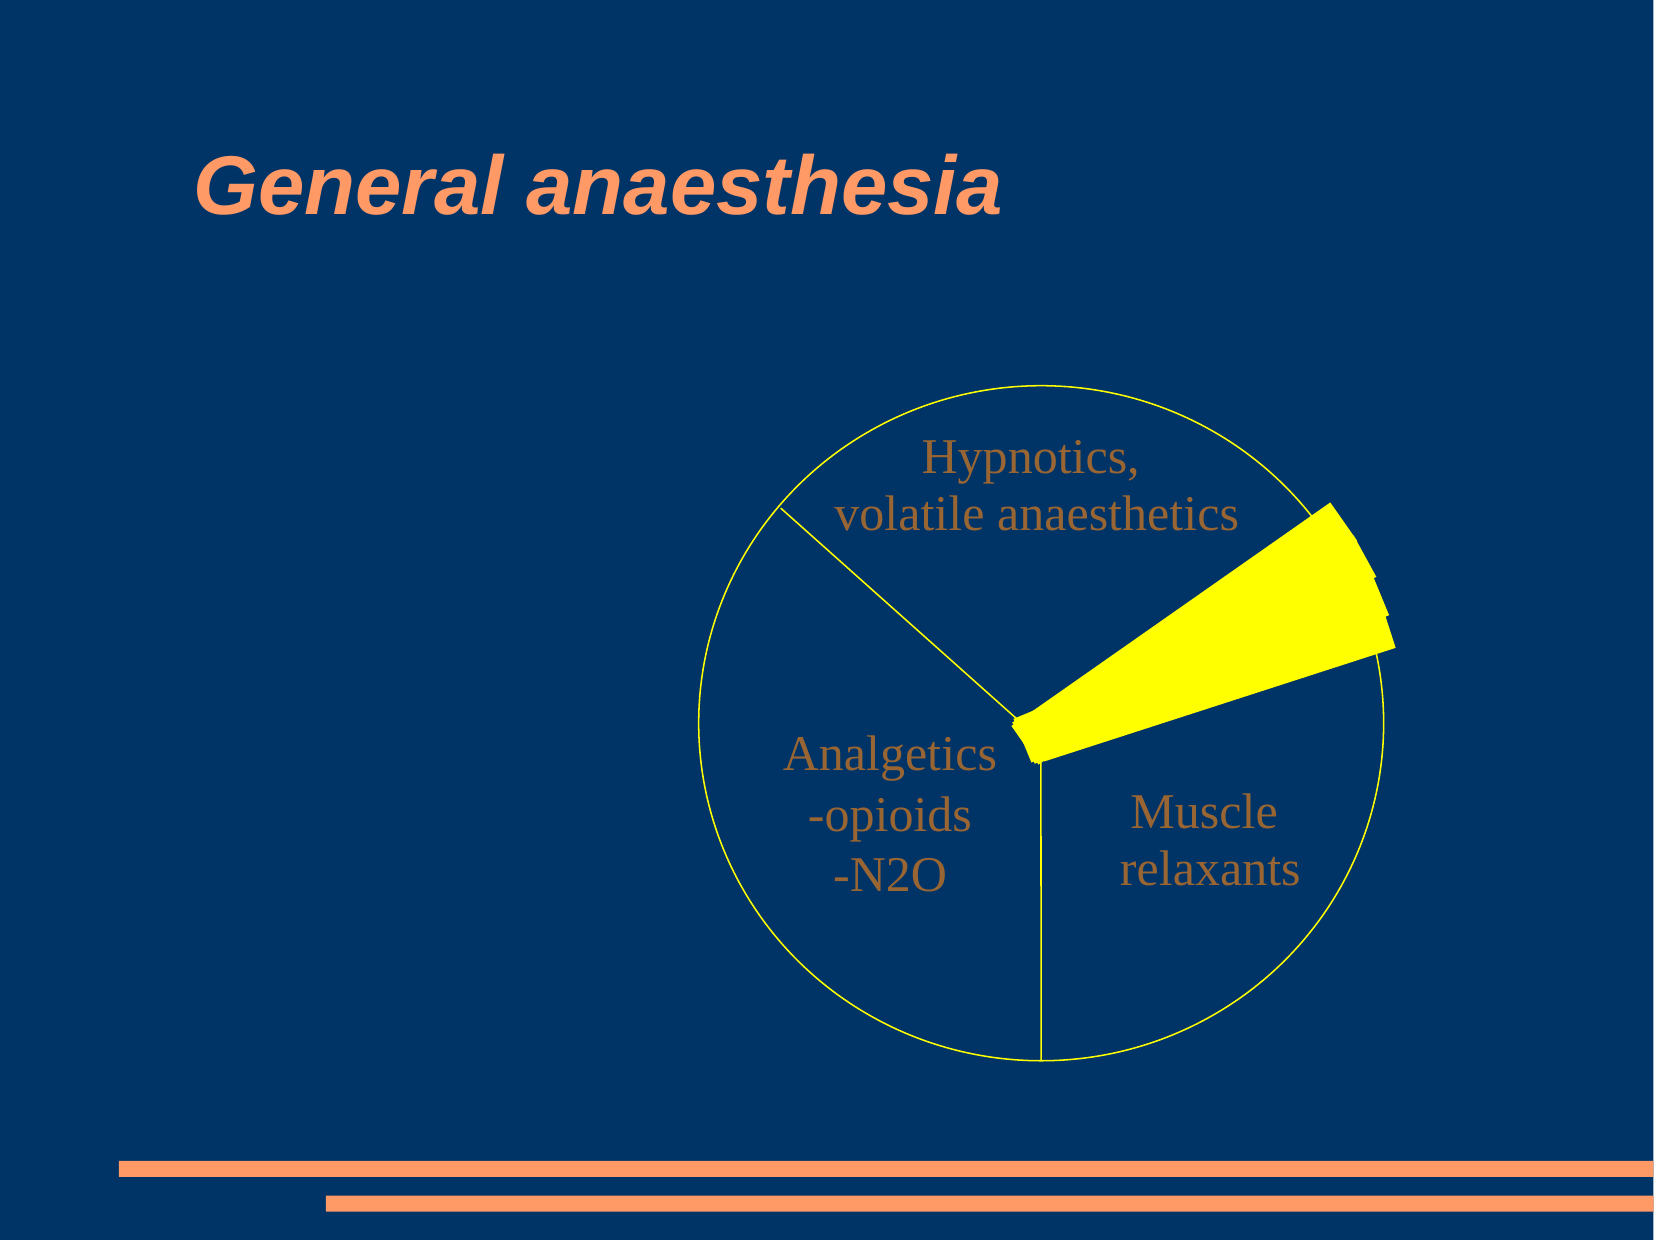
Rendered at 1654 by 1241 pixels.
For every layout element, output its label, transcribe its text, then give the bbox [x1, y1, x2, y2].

title General anaesthesia [179, 82, 1585, 290]
text_box Analgetics -opioids -N2O [734, 716, 1046, 910]
text_box Muscle relaxants [1105, 775, 1316, 905]
text_box Hypnotics, volatile anaesthetics [819, 420, 1255, 550]
